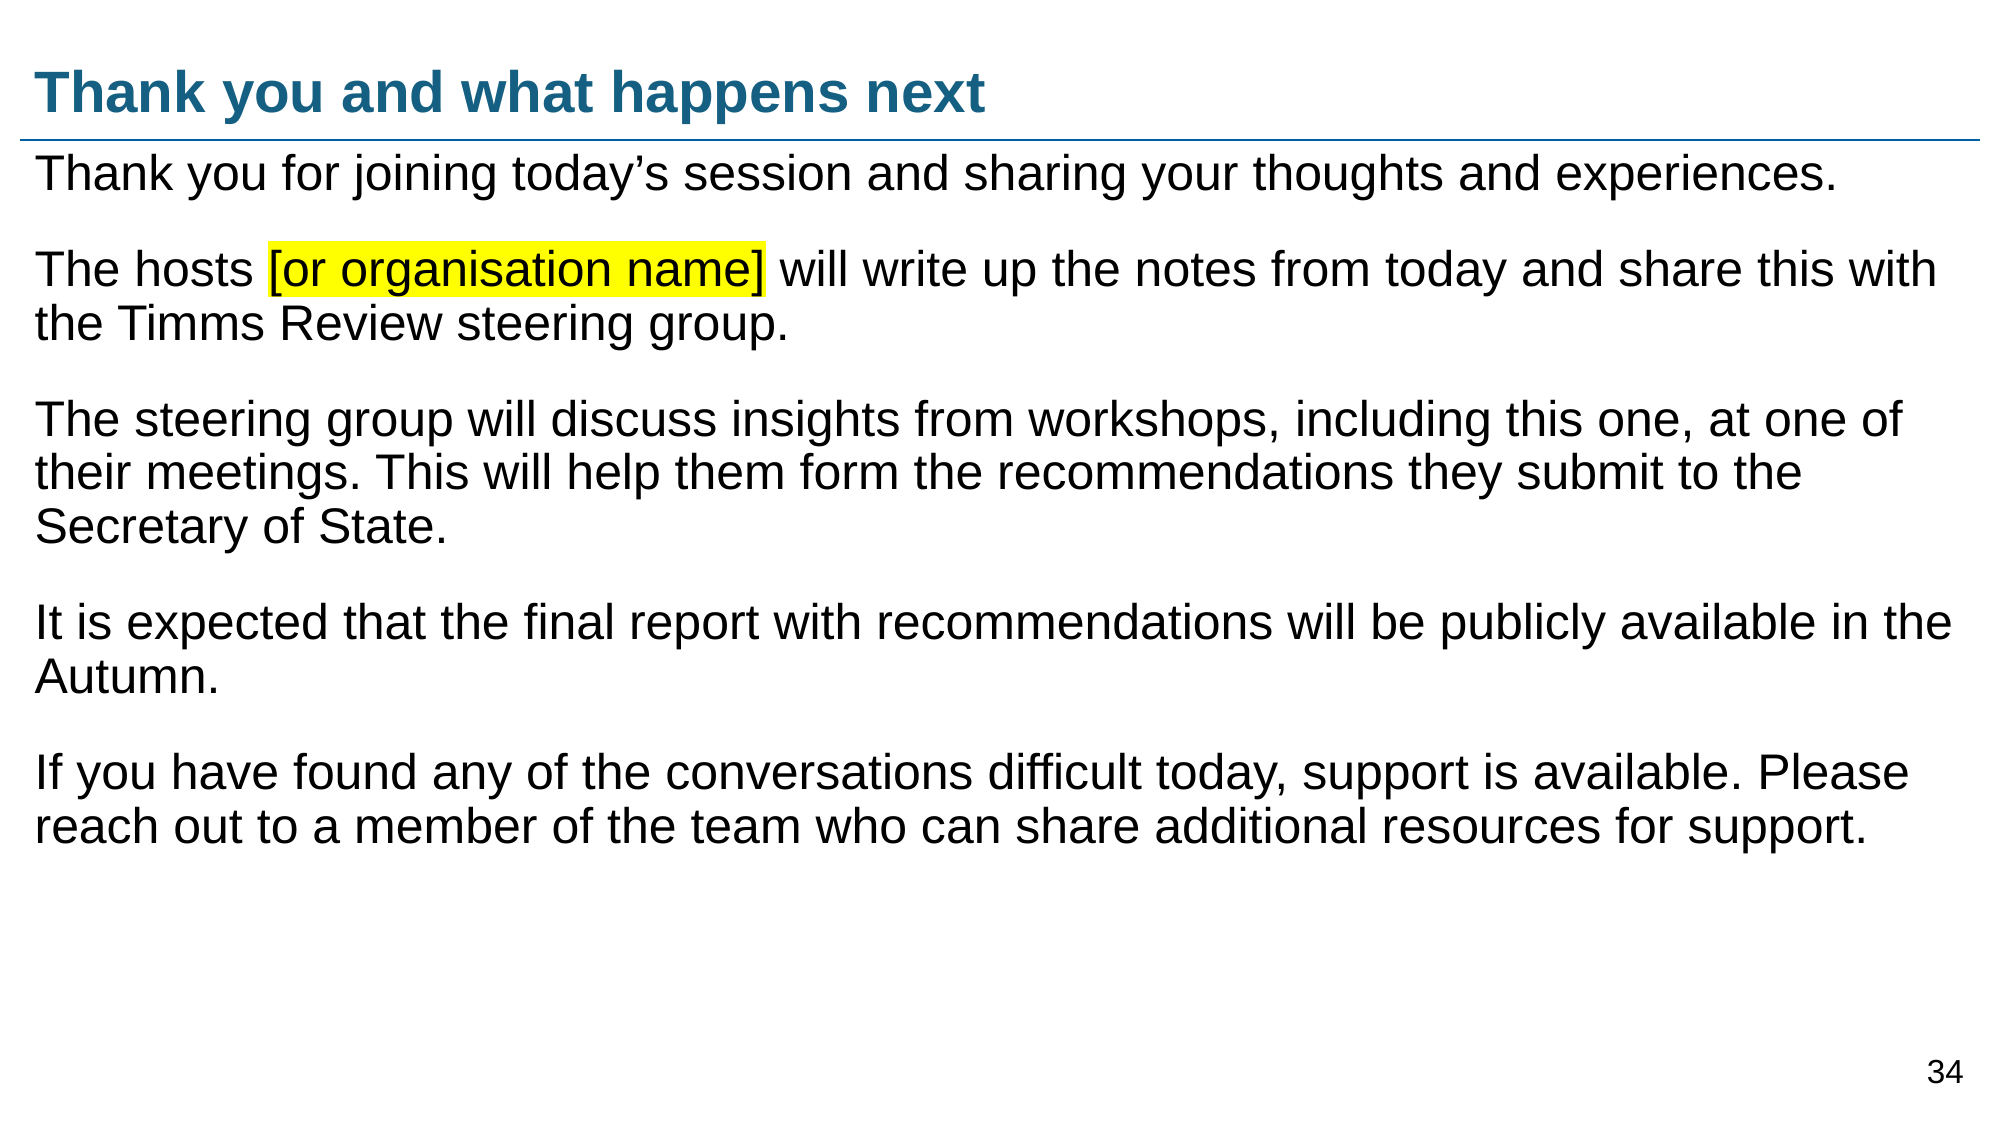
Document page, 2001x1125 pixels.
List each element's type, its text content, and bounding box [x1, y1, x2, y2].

text_box [1911, 1042, 1983, 1103]
list Thank you for joining today’s session and sharing your thoughts and experiences. The hosts [or organisation name] will write up the notes from today and share this with the Timms Review steering group. The steering group will discuss insights from workshops, including this one, at one of their meetings. This will help them form the recommendations they submit to the Secretary of State. It is expected that the final report with recommendations will be publicly available in the Autumn. If you have found any of the conversations difficult today, support is available. Please reach out to a member of the team who can share additional resources for support. [19, 140, 1981, 1043]
title Thank you and what happens next [19, 47, 1981, 140]
